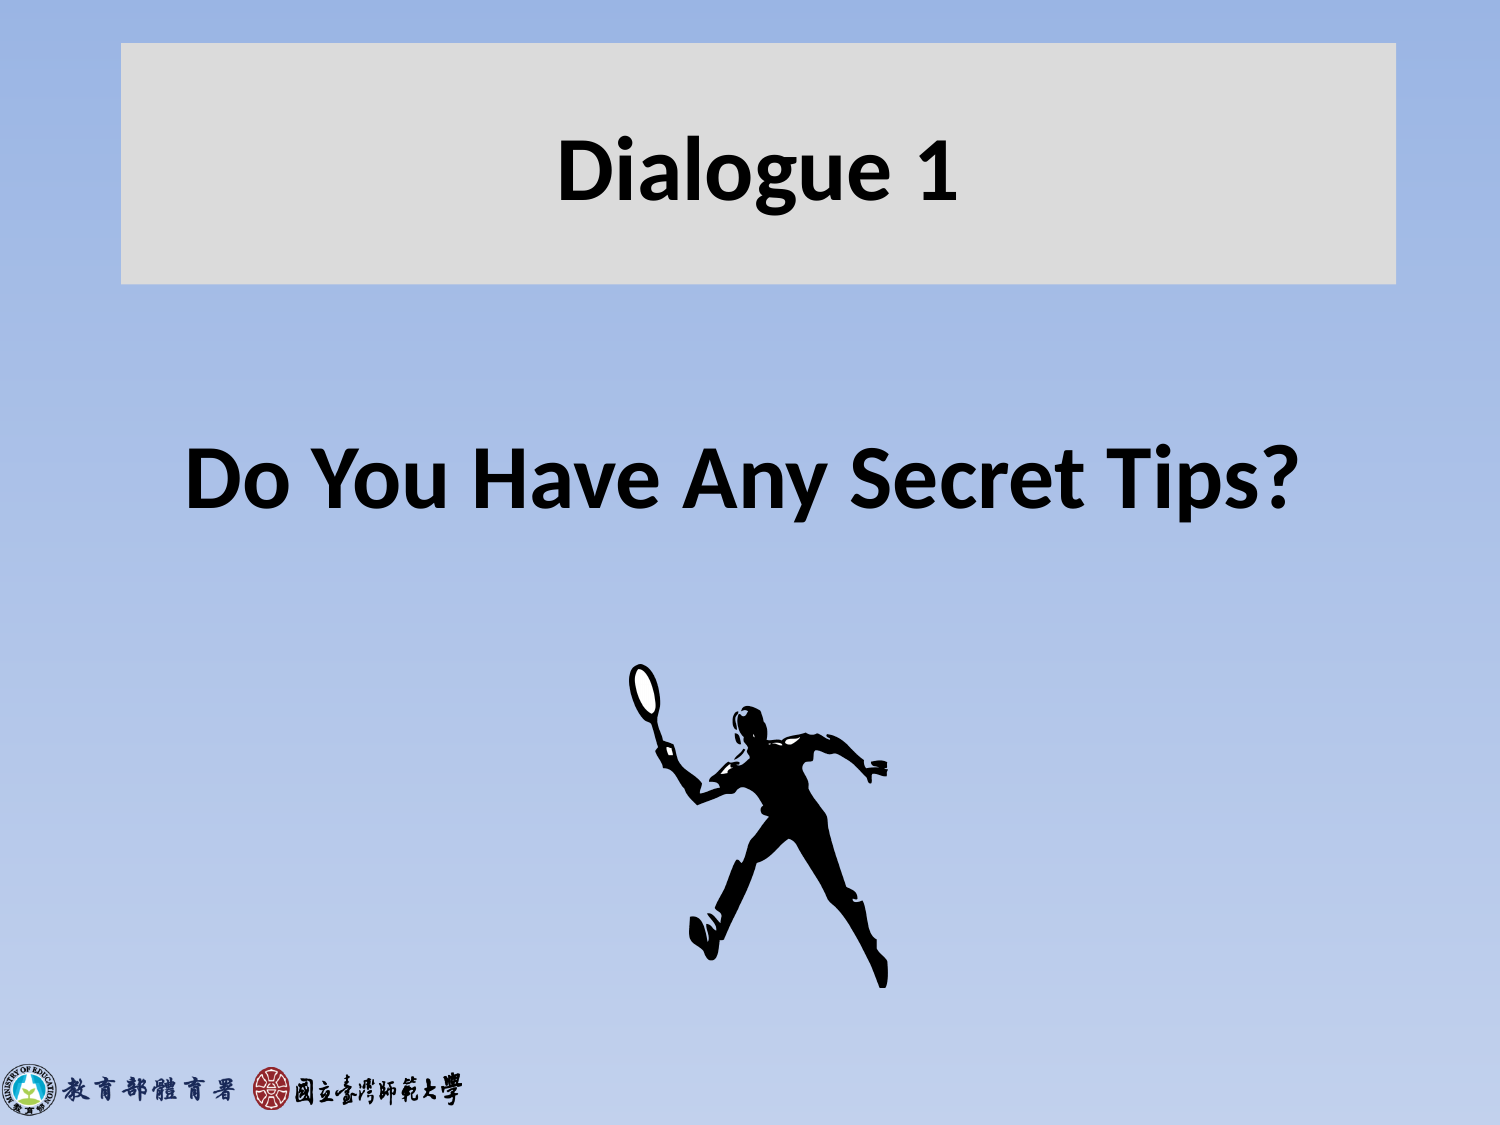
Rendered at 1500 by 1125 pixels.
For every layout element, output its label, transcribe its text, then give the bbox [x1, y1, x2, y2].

picture [253, 1067, 462, 1110]
subtitle Do You Have Any Secret Tips? [26, 409, 1462, 515]
picture [629, 664, 888, 988]
title Dialogue 1 [121, 43, 1397, 285]
picture [0, 1051, 243, 1125]
